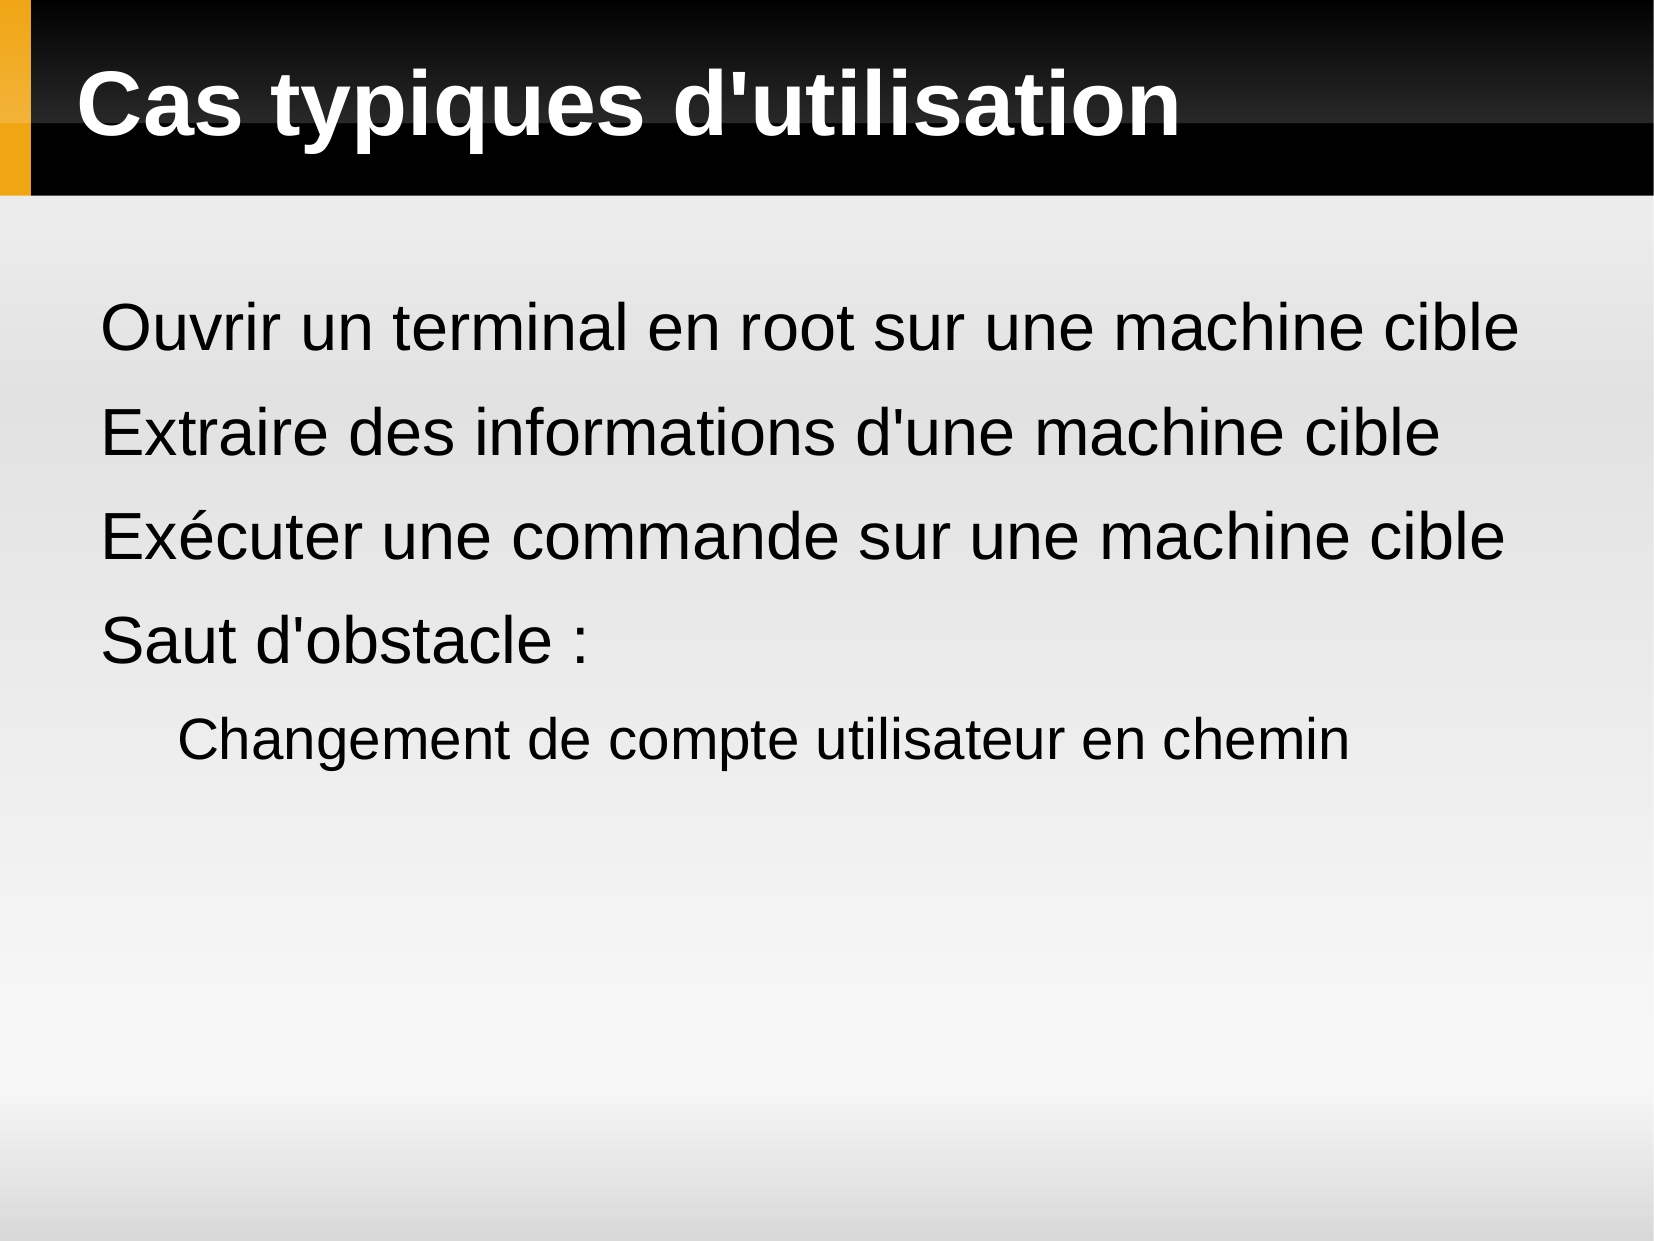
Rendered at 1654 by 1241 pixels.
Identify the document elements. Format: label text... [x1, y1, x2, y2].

list Ouvrir un terminal en root sur une machine cible Extraire des informations d'une machine cible Exécuter une commande sur une machine cible Saut d'obstacle : Changement de compte utilisateur en chemin [82, 290, 1571, 1094]
title Cas typiques d'utilisation [76, 7, 1565, 200]
picture [0, 0, 1654, 1241]
